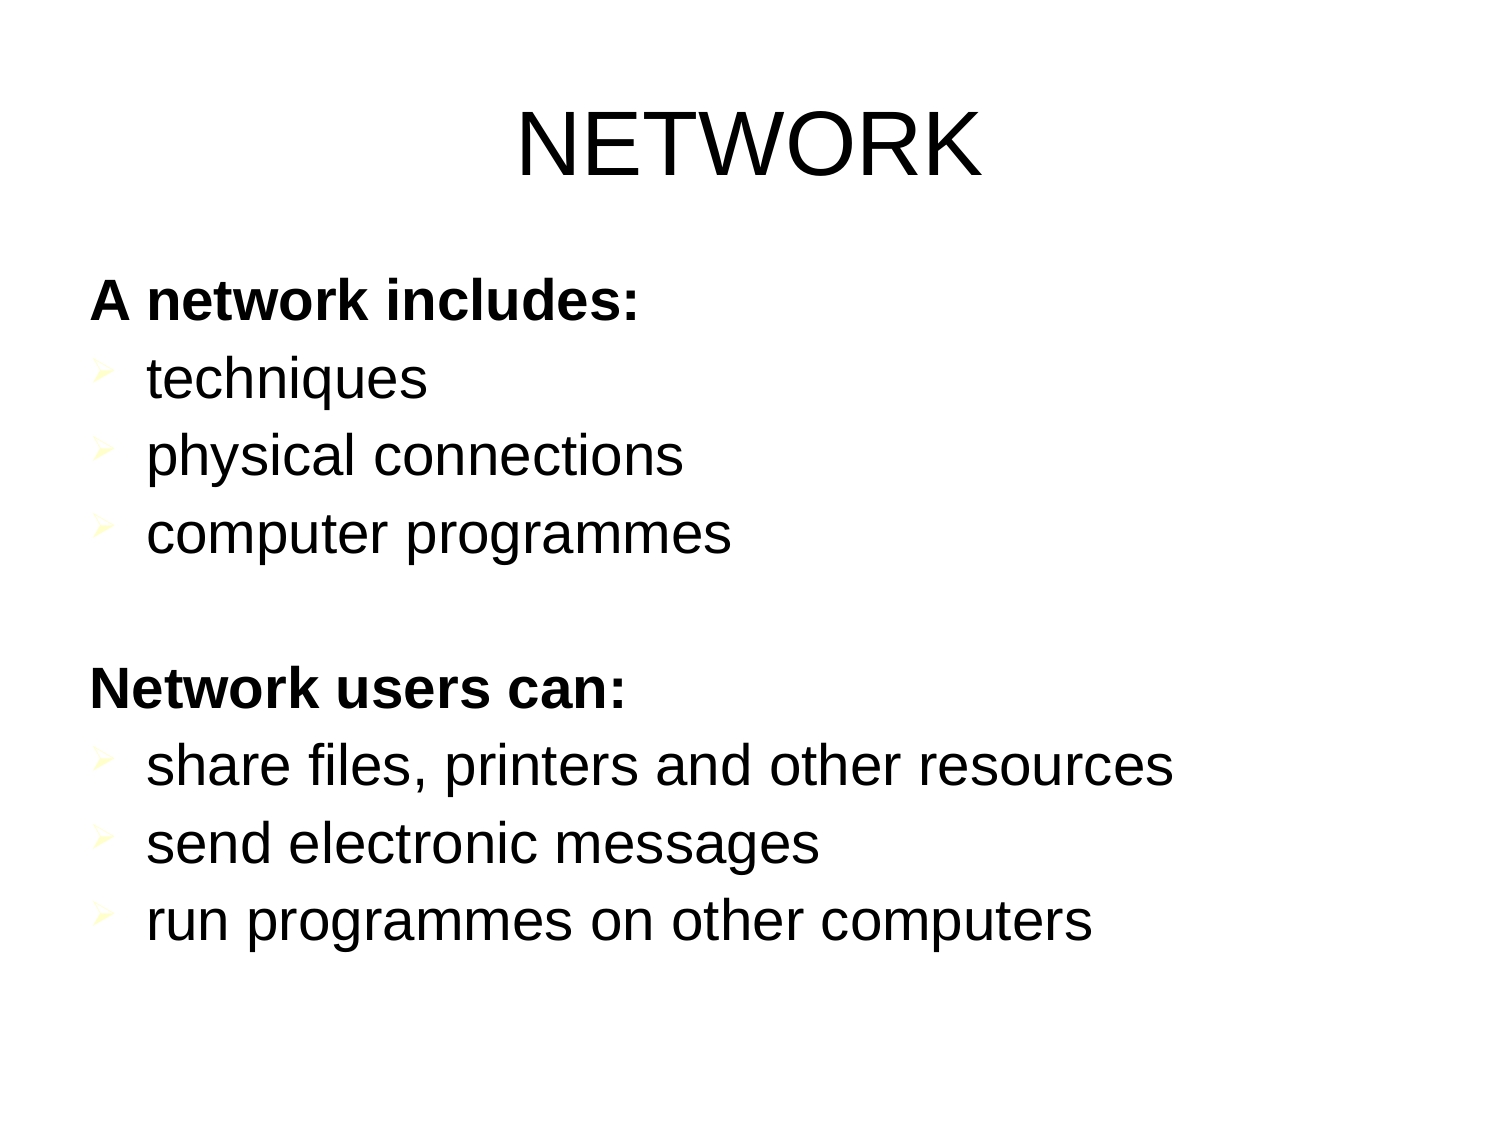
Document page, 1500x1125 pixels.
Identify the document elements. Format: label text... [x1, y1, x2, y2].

title NETWORK [75, 45, 1425, 233]
list A network includes: techniques physical connections computer programmes Network users can: share files, printers and other resources send electronic messages run programmes on other computers [75, 262, 1425, 1006]
